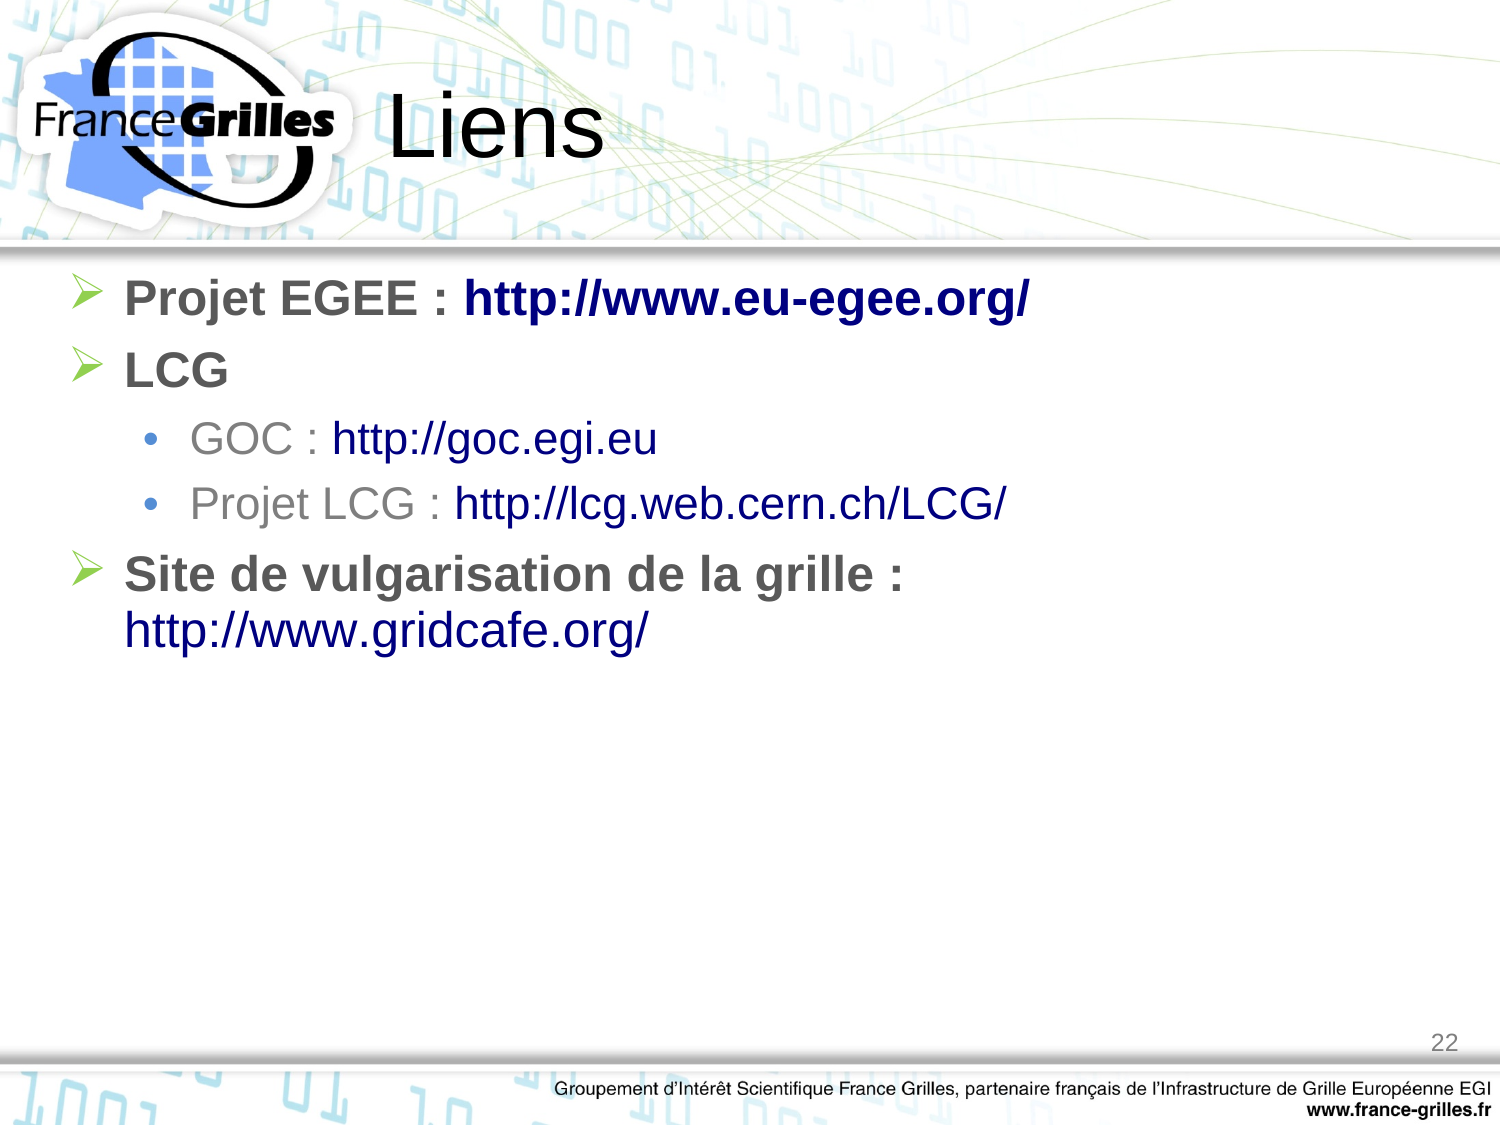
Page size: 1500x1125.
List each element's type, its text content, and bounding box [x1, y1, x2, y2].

title Liens [372, 7, 1459, 244]
list Projet EGEE : http://www.eu-egee.org/ LCG GOC : http://goc.egi.eu Projet LCG : http://lcg.web.cern.ch/LCG/ Site de vulgarisation de la grille : http://www.gridcafe.org/ [53, 262, 1459, 1024]
picture [0, 0, 1500, 1125]
